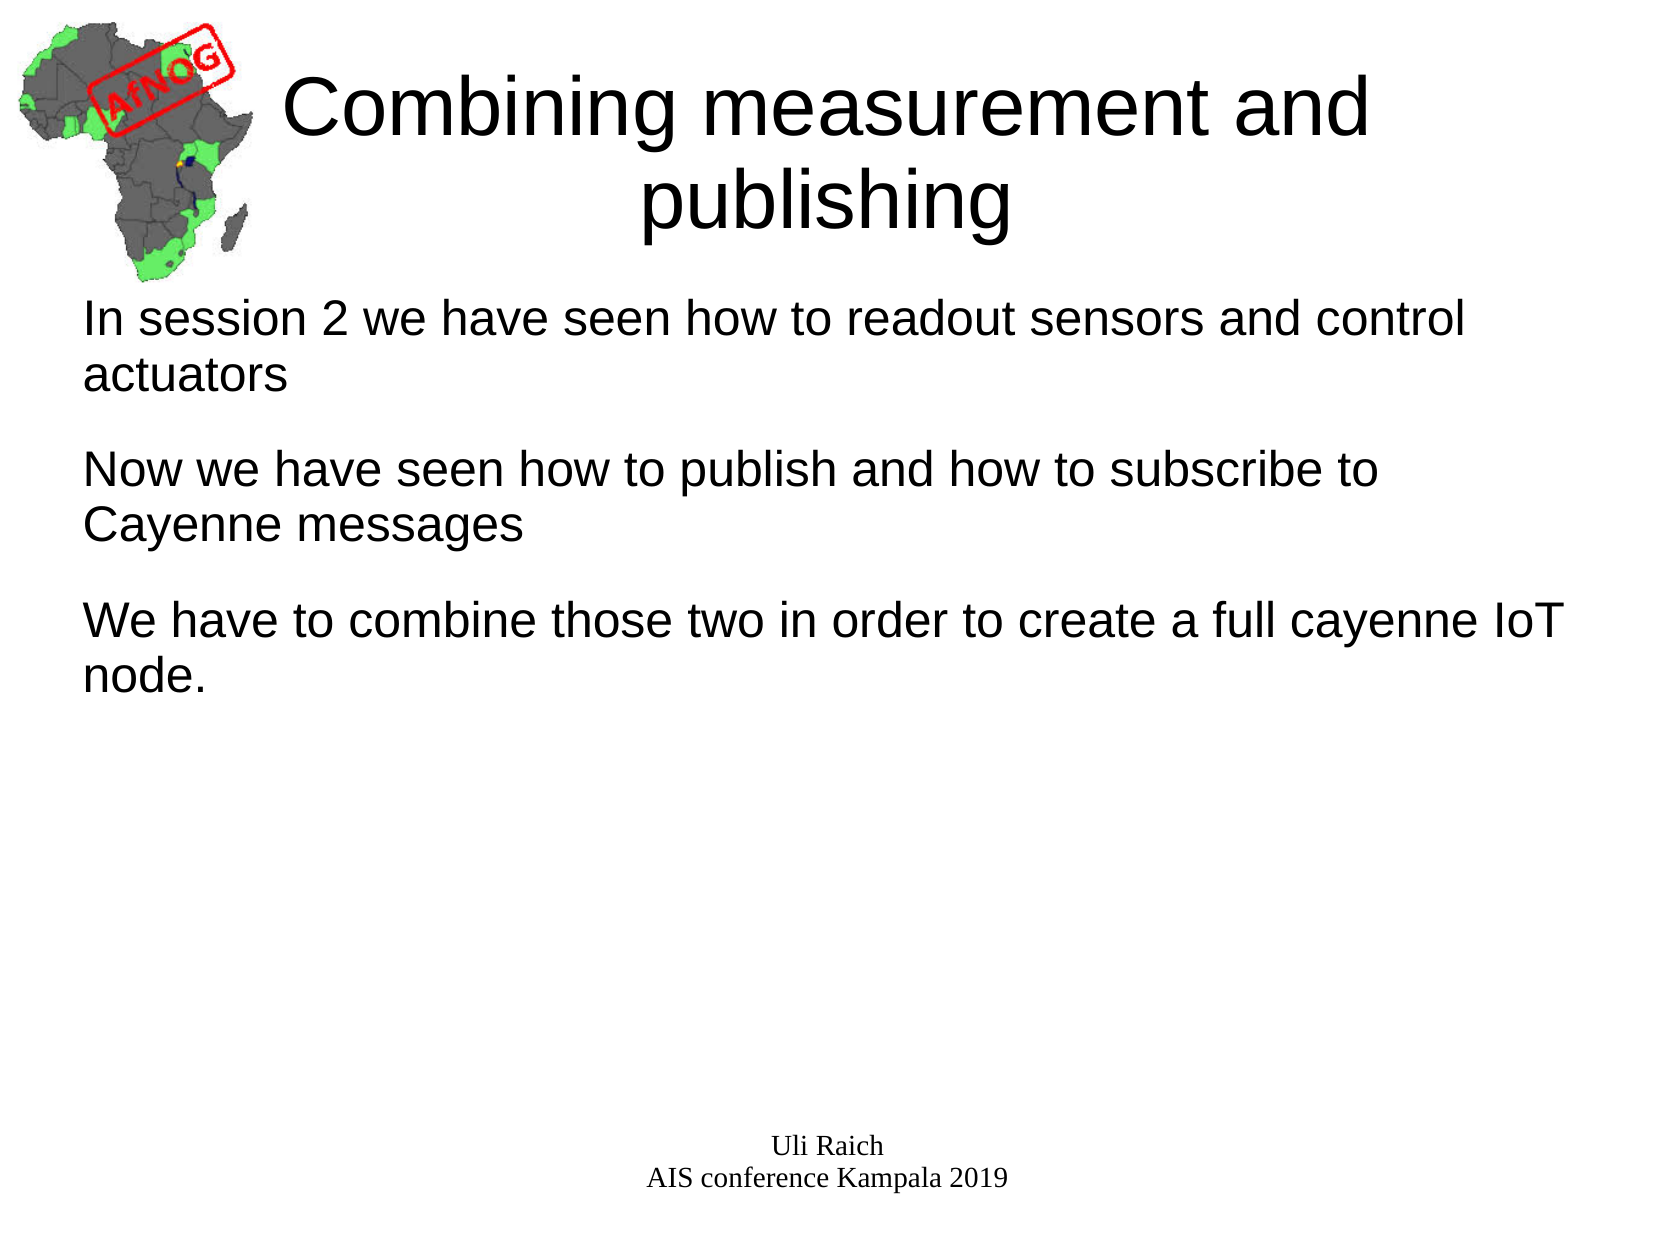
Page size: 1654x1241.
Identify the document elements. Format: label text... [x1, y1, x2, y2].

title Combining measurement and publishing [82, 49, 1571, 257]
list In session 2 we have seen how to readout sensors and control actuators Now we have seen how to publish and how to subscribe to Cayenne messages We have to combine those two in order to create a full cayenne IoT node. [82, 290, 1571, 1010]
picture [9, 0, 259, 291]
